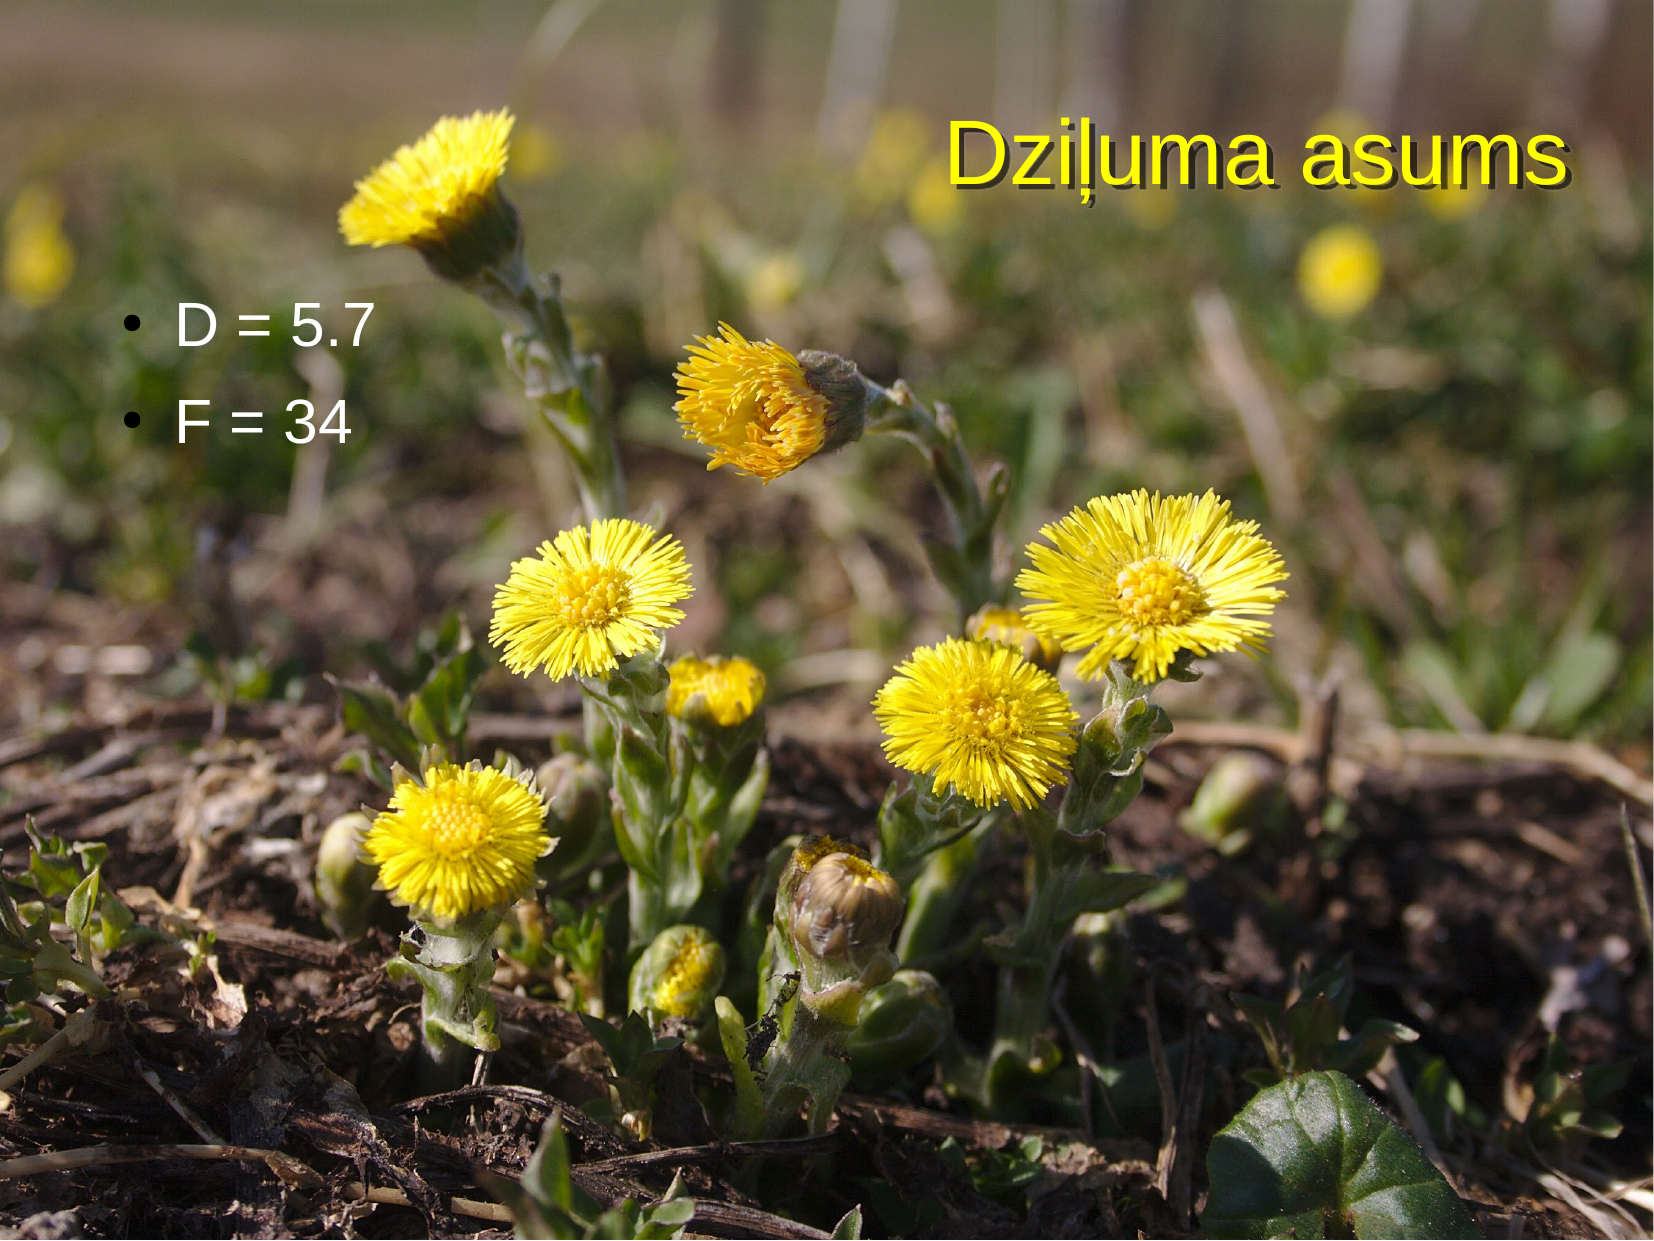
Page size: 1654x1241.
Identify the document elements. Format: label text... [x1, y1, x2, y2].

list D = 5.7 F = 34 [37, 290, 1620, 1010]
picture [0, 0, 1654, 1241]
title Dziļuma asums [82, 49, 1571, 257]
